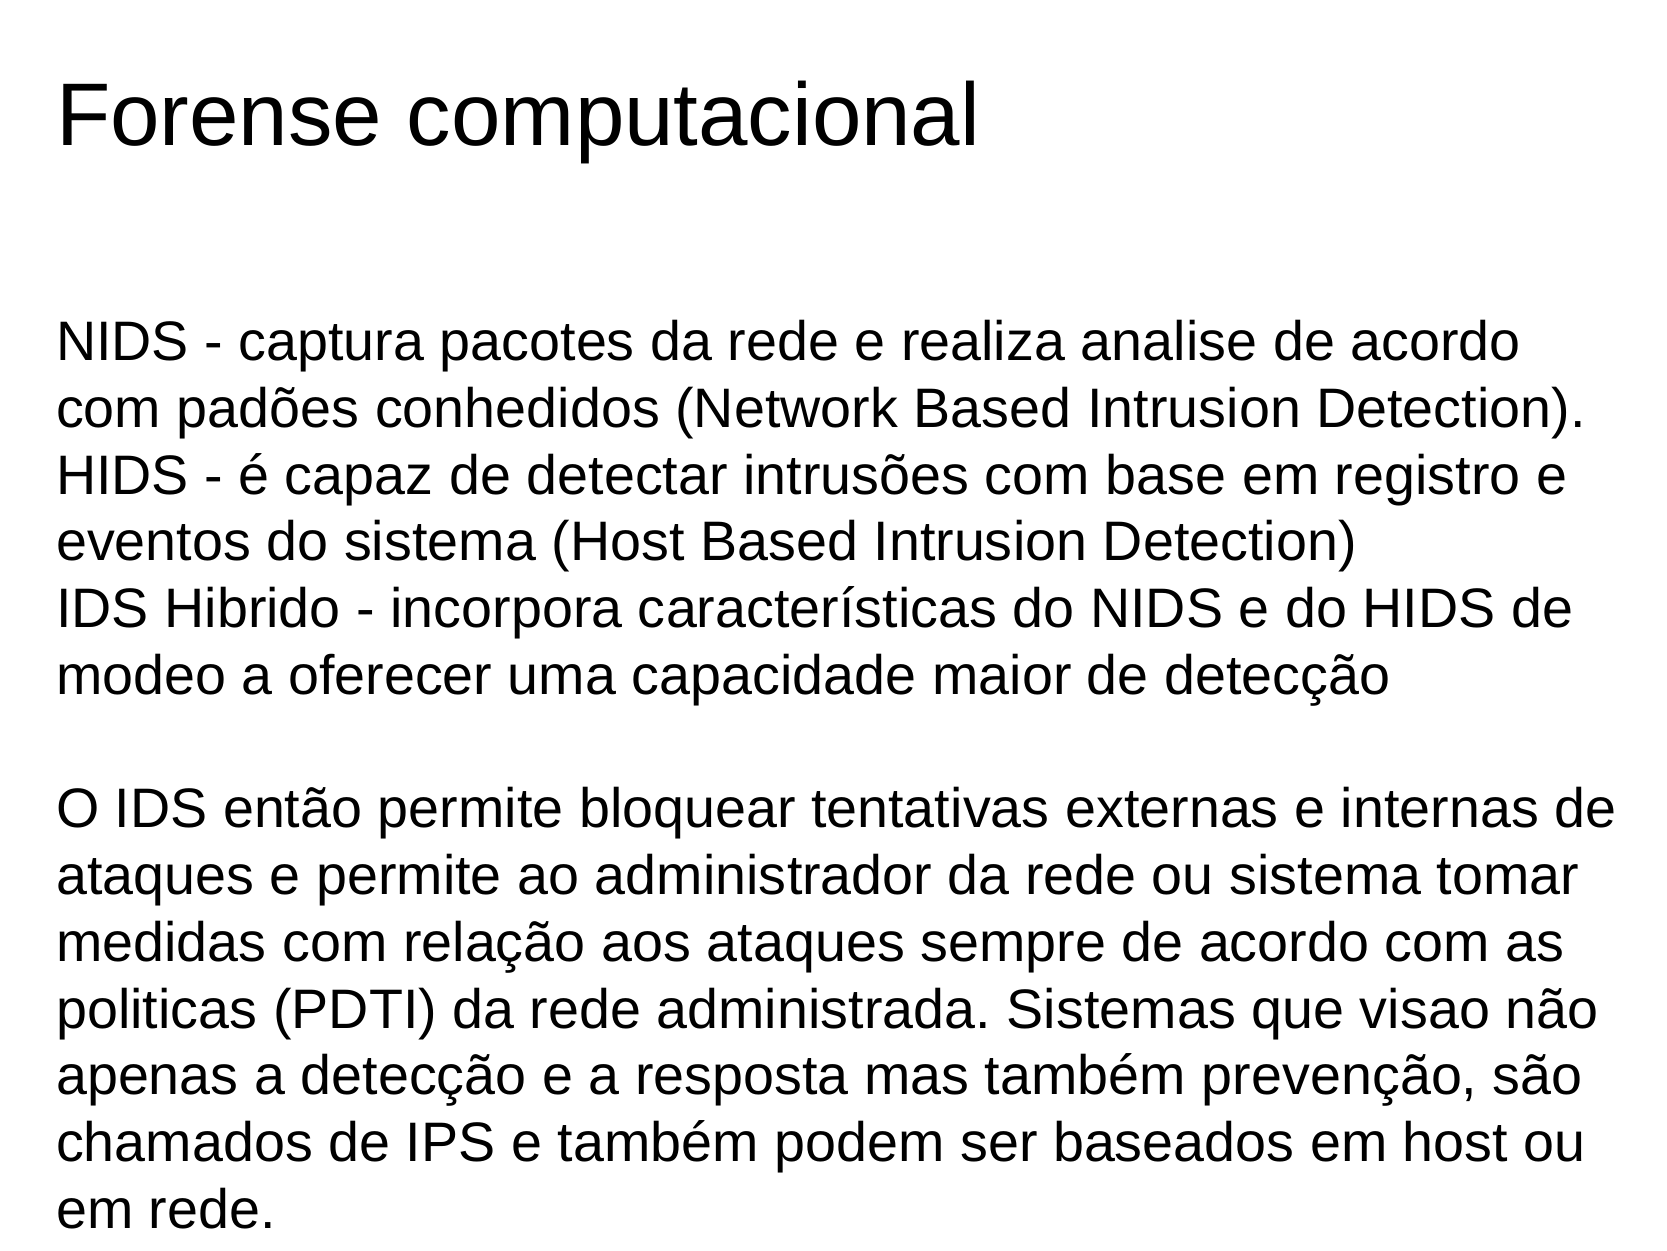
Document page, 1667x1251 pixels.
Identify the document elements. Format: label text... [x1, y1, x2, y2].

list NIDS - captura pacotes da rede e realiza analise de acordo com padões conhedidos (Network Based Intrusion Detection). HIDS - é capaz de detectar intrusões com base em registro e eventos do sistema (Host Based Intrusion Detection) IDS Hibrido - incorpora características do NIDS e do HIDS de modeo a oferecer uma capacidade maior de detecção O IDS então permite bloquear tentativas externas e internas de ataques e permite ao administrador da rede ou sistema tomar medidas com relação aos ataques sempre de acordo com as politicas (PDTI) da rede administrada. Sistemas que visao não apenas a detecção e a resposta mas também prevenção, são chamados de IPS e também podem ser baseados em host ou em rede. [49, 298, 1630, 1148]
title Forense computacional [50, 50, 1630, 213]
